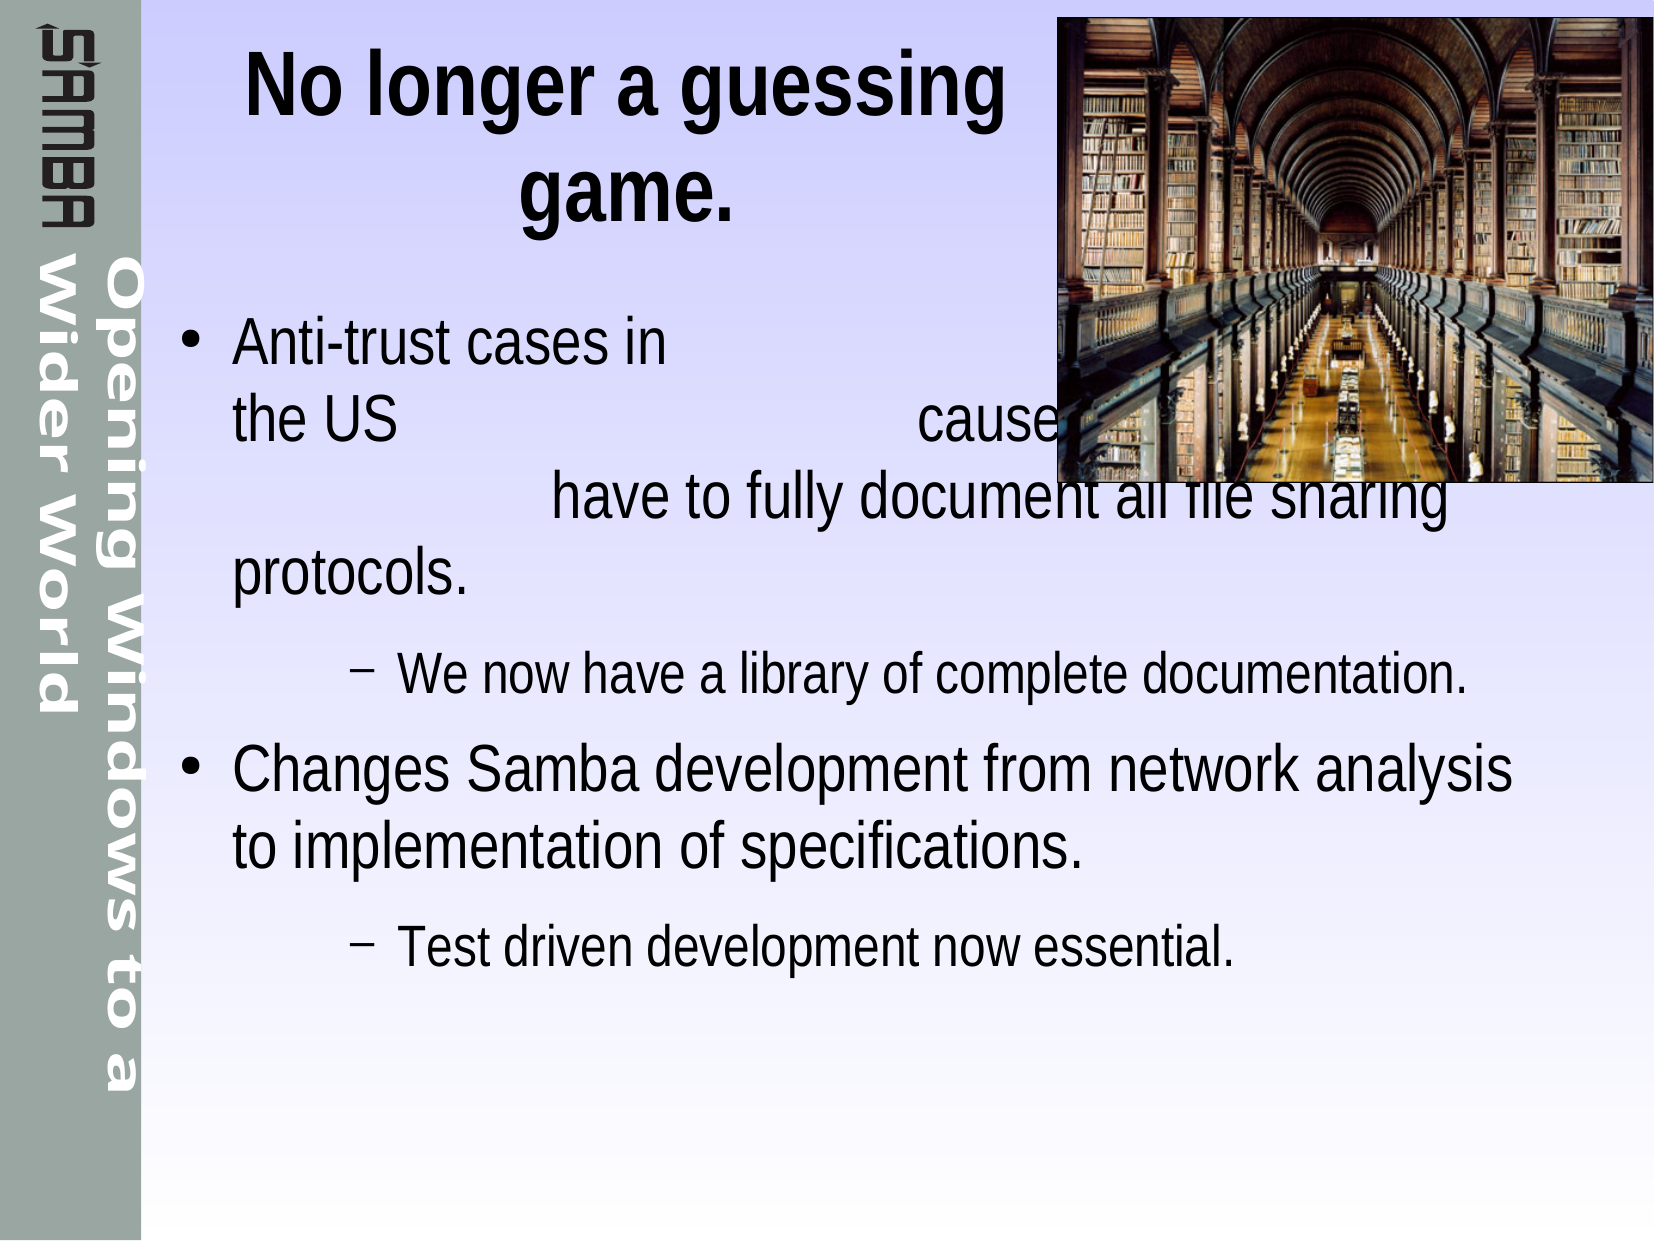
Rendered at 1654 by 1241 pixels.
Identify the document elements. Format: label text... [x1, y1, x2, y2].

list Anti-trust cases in Europe and the US caused Microsoft to have to fully document all file sharing protocols. We now have a library of complete documentation. Changes Samba development from network analysis to implementation of specifications. Test driven development now essential. [161, 302, 1574, 1211]
title No longer a guessing game. [127, 28, 1057, 243]
picture [1057, 17, 1654, 483]
